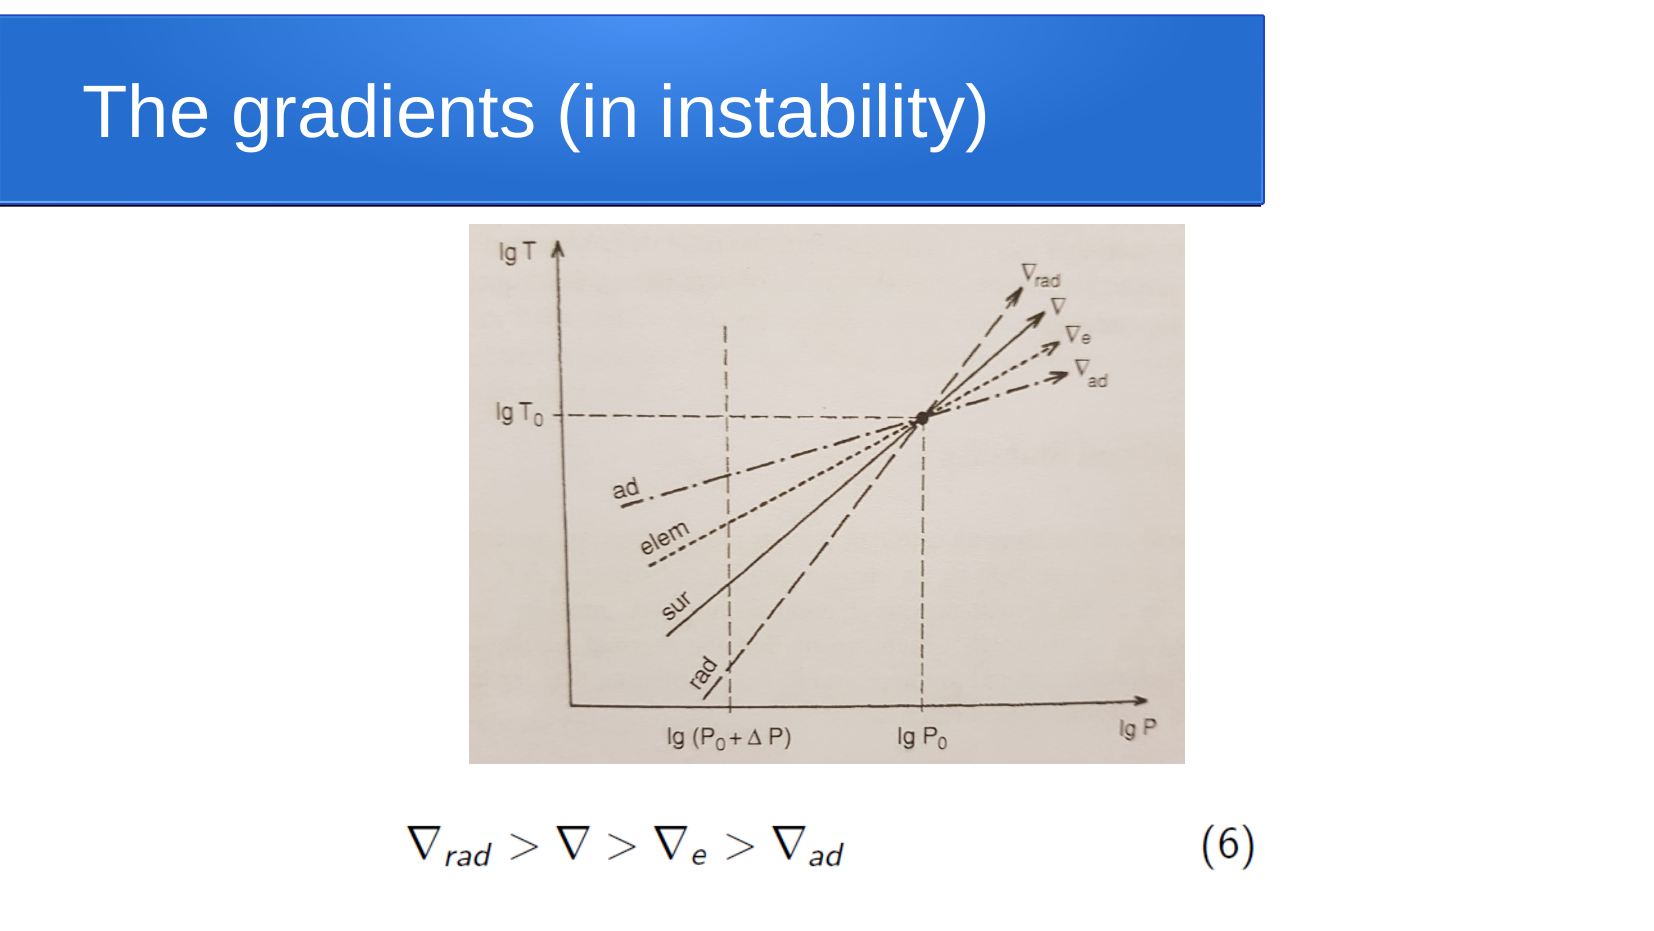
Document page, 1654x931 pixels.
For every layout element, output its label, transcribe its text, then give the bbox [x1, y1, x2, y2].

picture [345, 224, 1278, 931]
title The gradients (in instability) [82, 35, 1235, 189]
